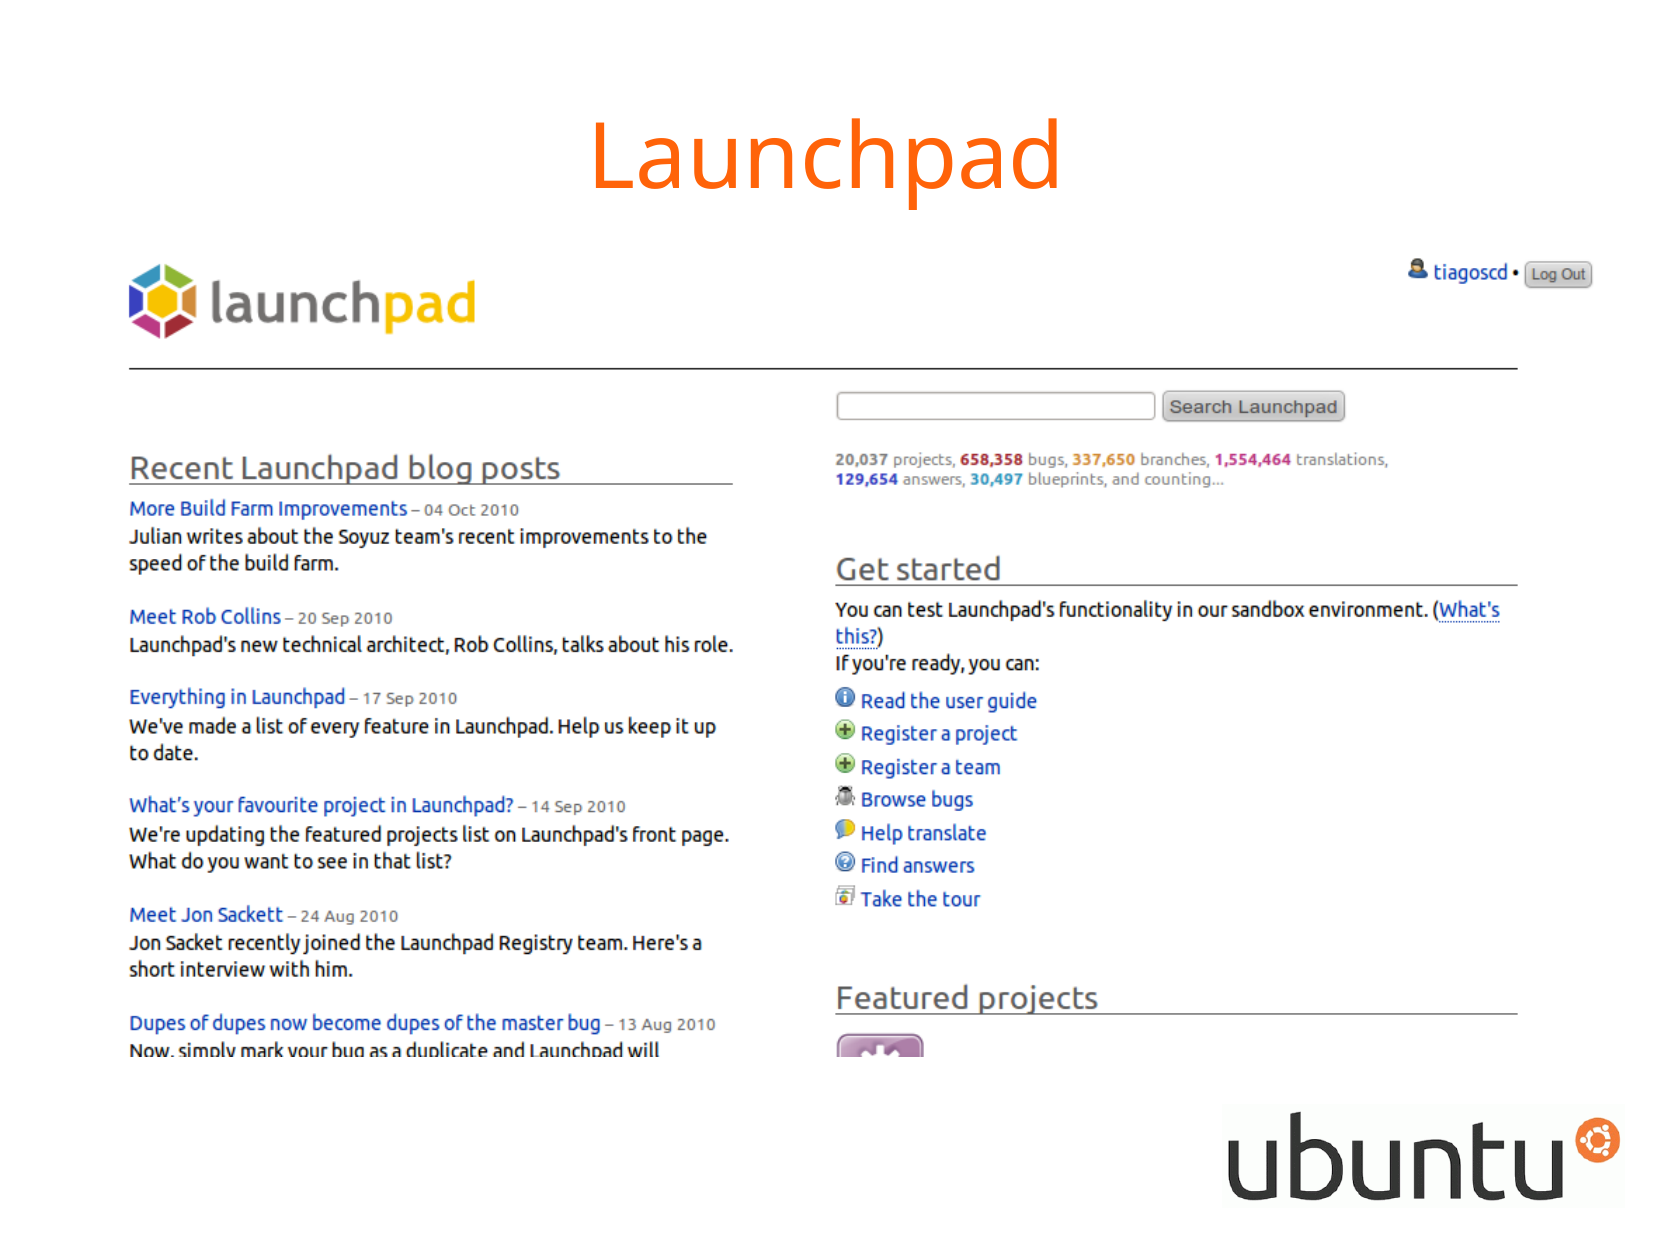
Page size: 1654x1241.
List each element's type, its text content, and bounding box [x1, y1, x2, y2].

title Launchpad [82, 49, 1571, 253]
picture [1222, 1104, 1625, 1208]
picture [24, 253, 1619, 1057]
